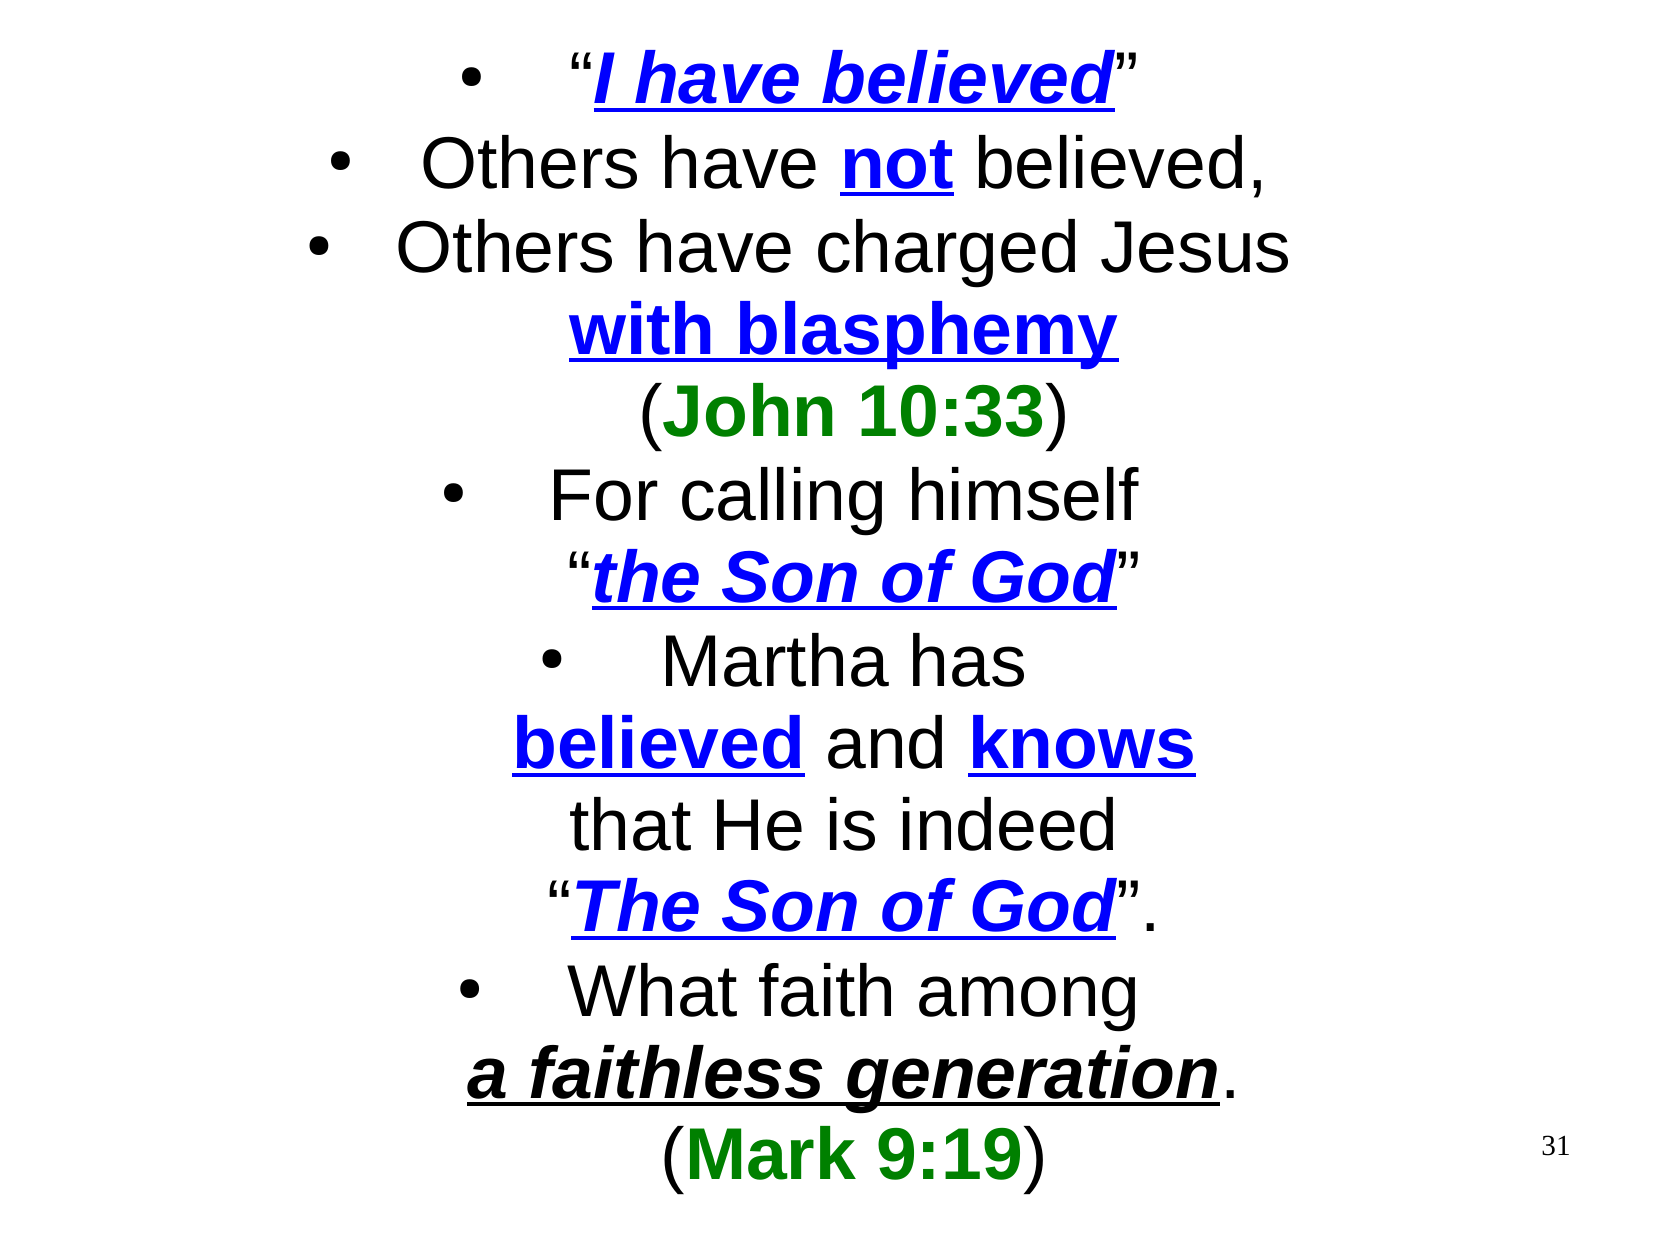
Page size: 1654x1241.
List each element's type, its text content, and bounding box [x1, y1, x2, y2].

list “I have believed” Others have not believed, Others have charged Jesus with blasphemy (John 10:33) For calling himself “the Son of God” Martha has believed and knows that He is indeed “The Son of God”. What faith among a faithless generation. (Mark 9:19) [37, 37, 1613, 1201]
